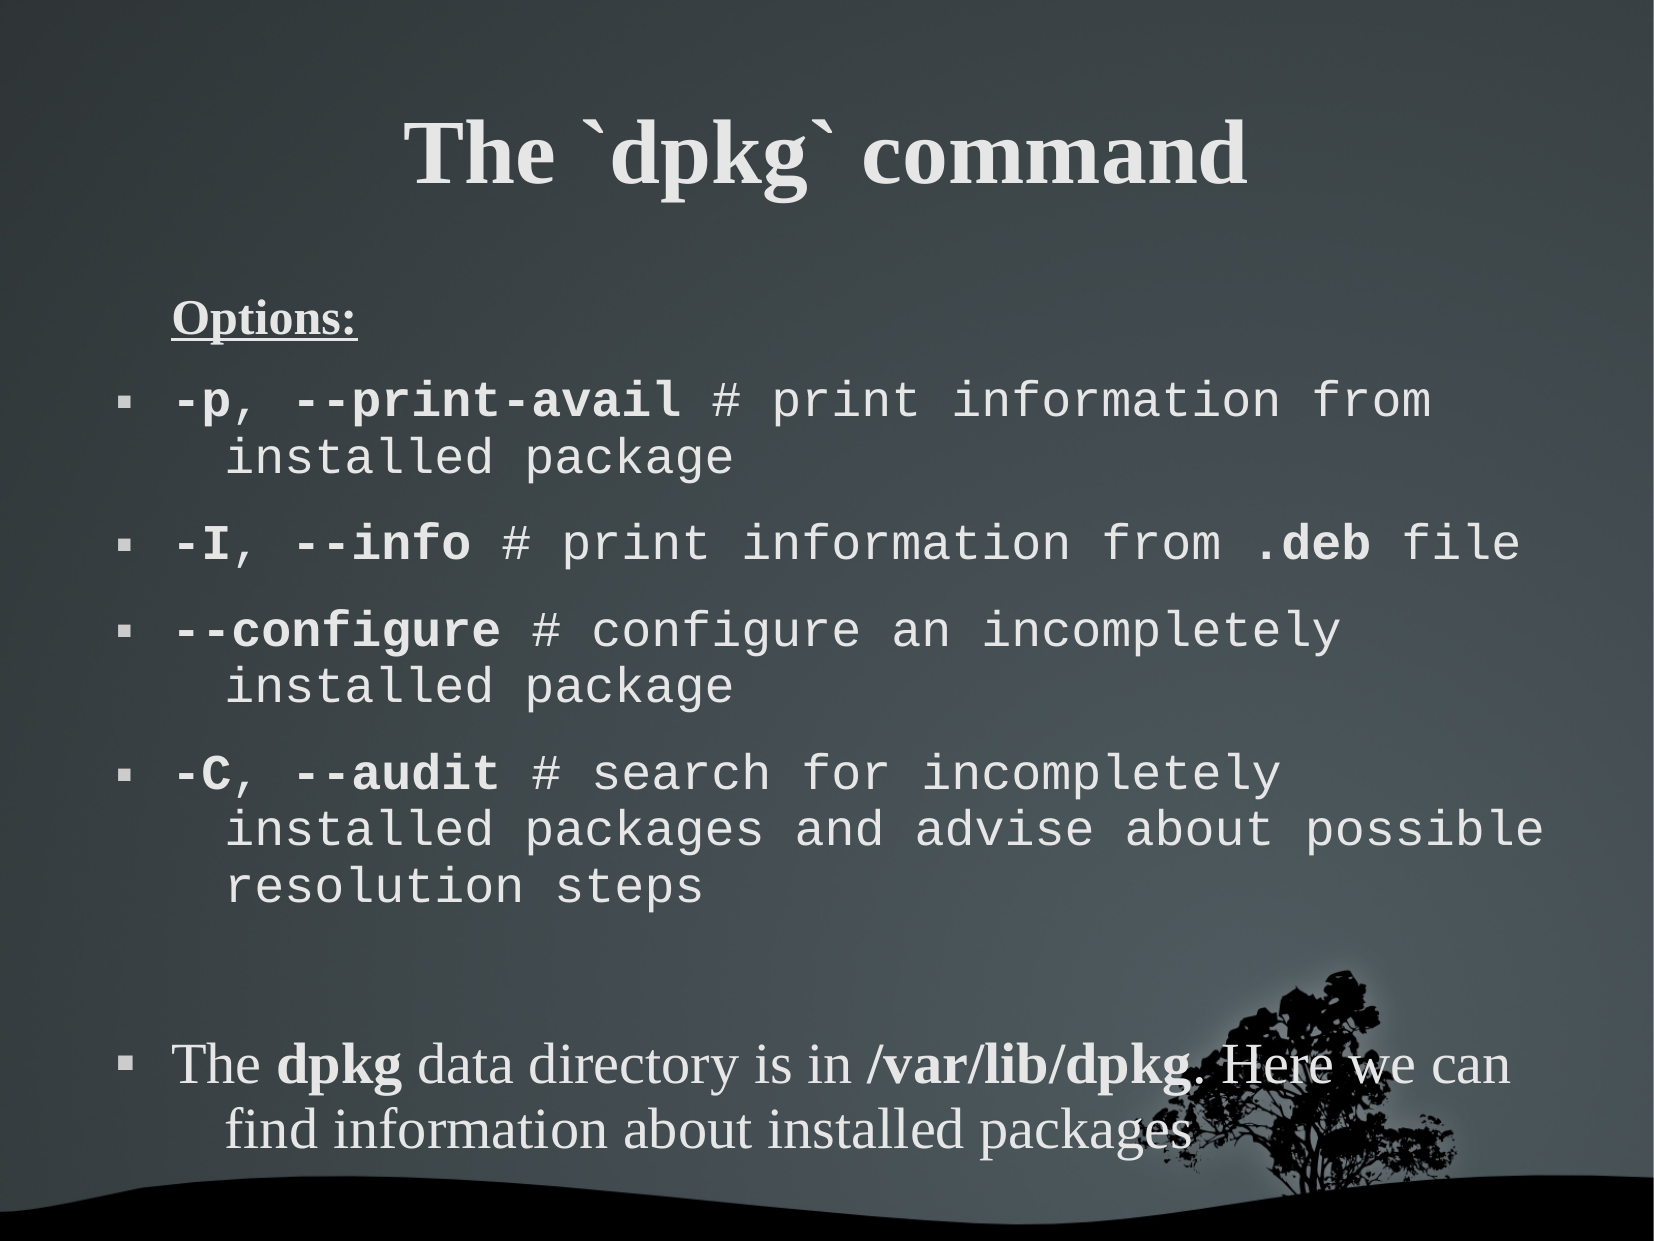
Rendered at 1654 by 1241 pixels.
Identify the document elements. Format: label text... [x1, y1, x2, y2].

title The `dpkg` command [82, 49, 1571, 257]
picture [0, 0, 1654, 1241]
list Options: -p, --print-avail # print information from installed package -I, --info # print information from .deb file --configure # configure an incompletely installed package -C, --audit # search for incompletely installed packages and advise about possible resolution steps The dpkg data directory is in /var/lib/dpkg. Here we can find information about installed packages [82, 290, 1571, 1167]
